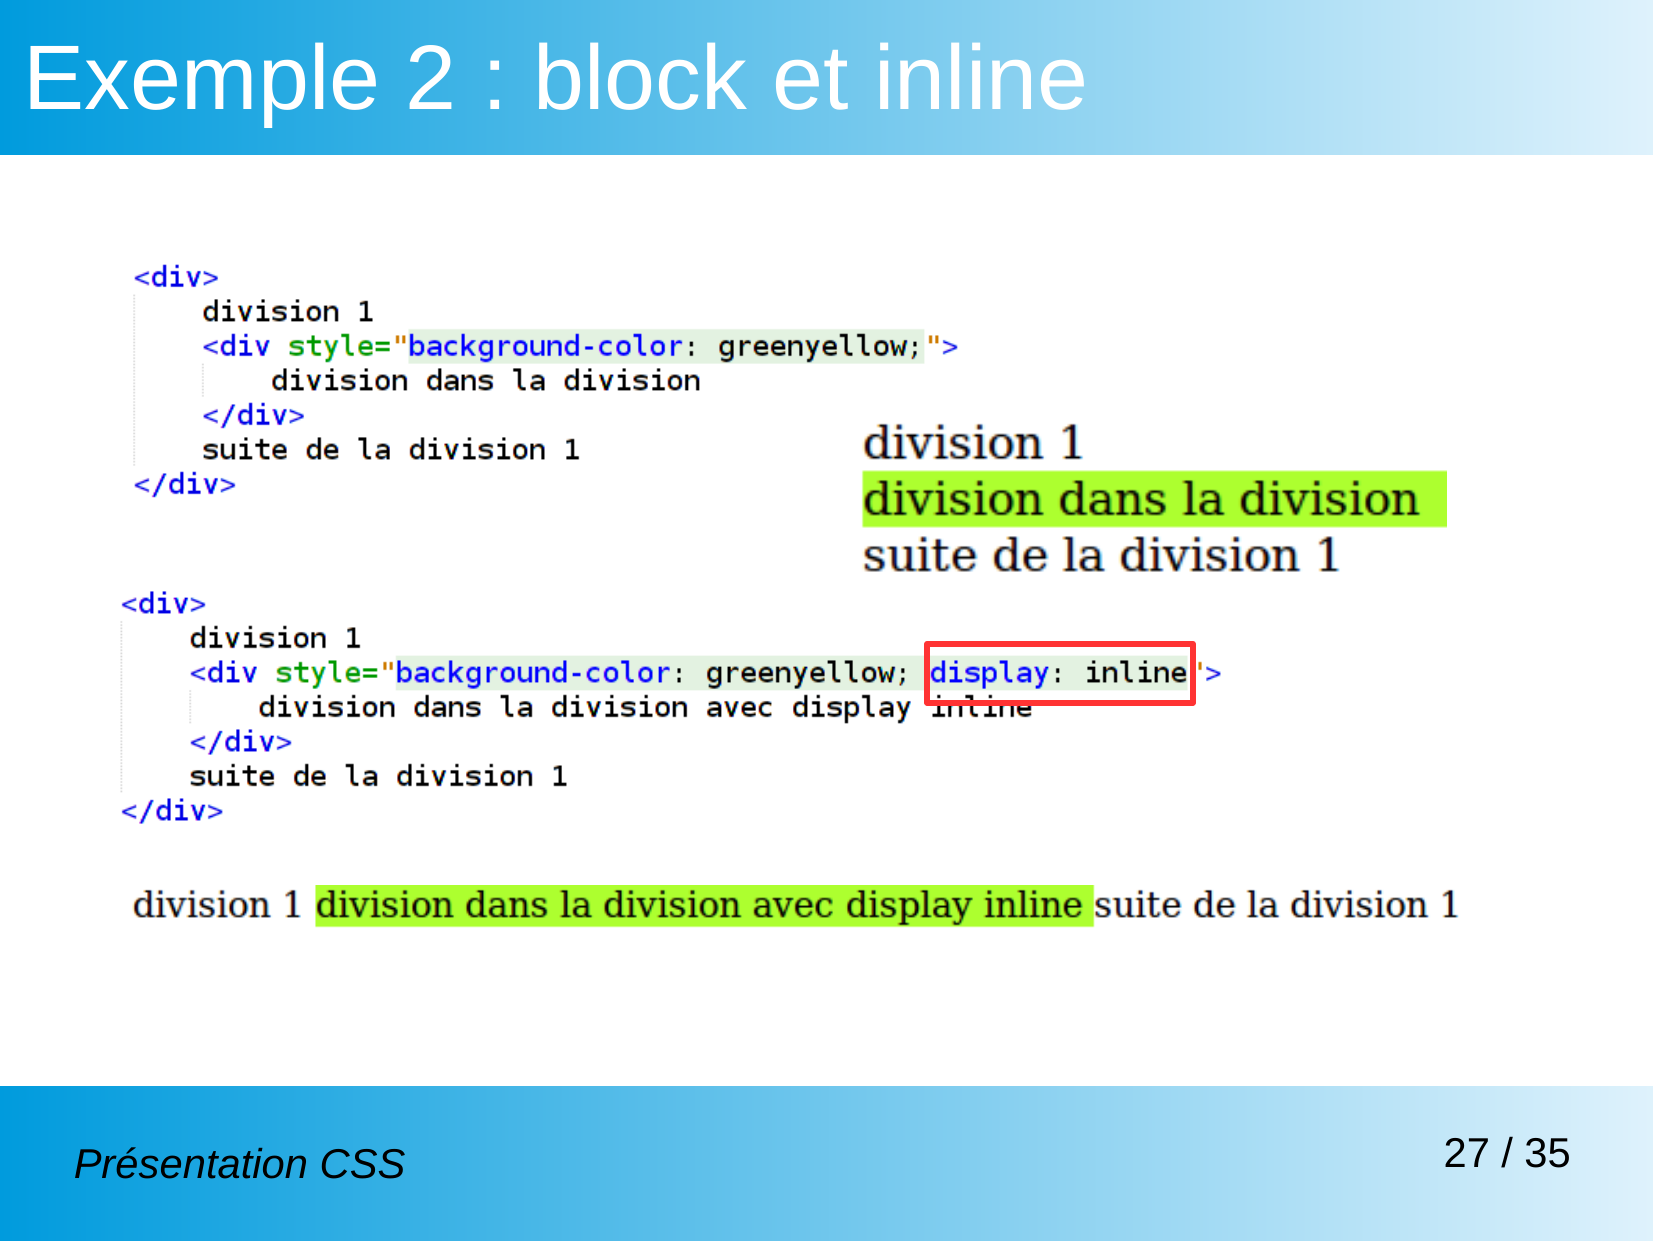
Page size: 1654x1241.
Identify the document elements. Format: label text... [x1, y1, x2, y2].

picture [113, 587, 1241, 827]
picture [118, 885, 1477, 933]
title Exemple 2 : block et inline [23, 25, 1512, 130]
picture [118, 262, 1447, 585]
